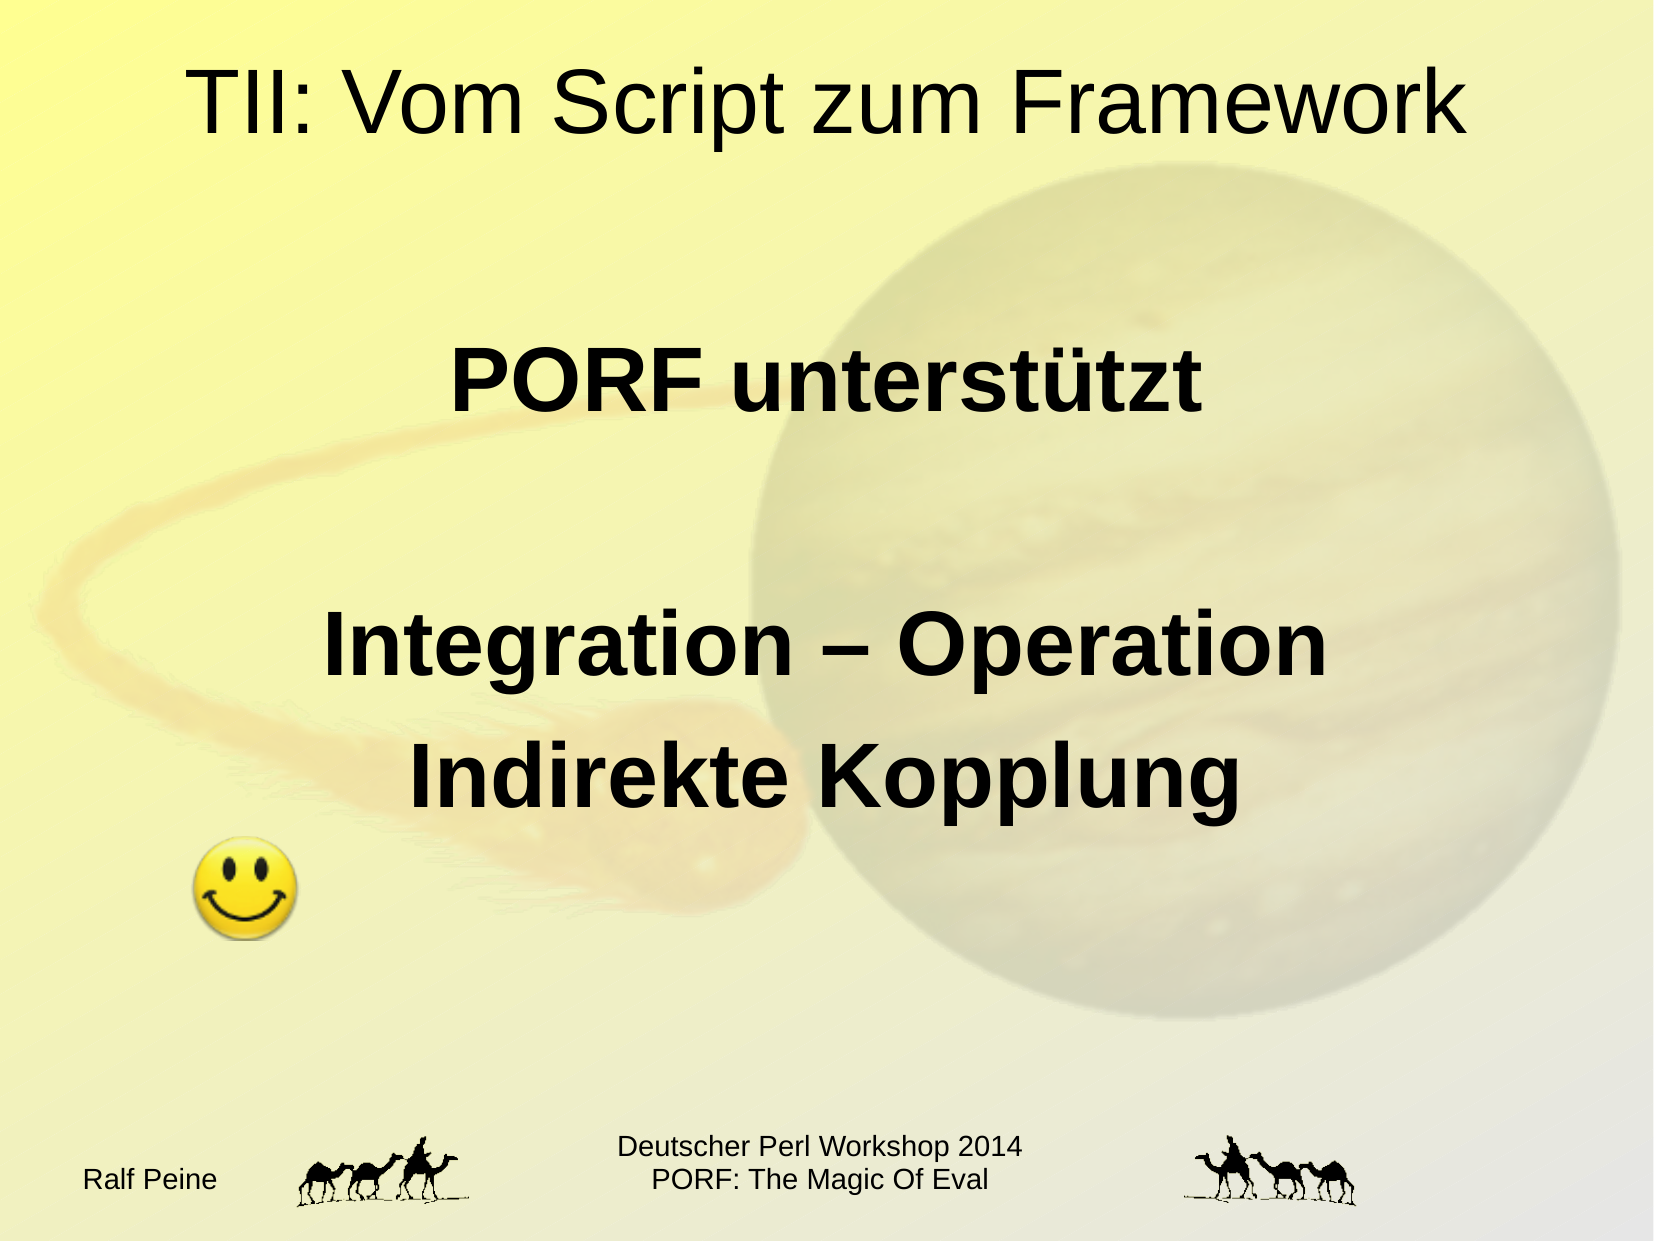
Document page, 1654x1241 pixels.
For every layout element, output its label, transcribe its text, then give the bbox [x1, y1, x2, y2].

title TII: Vom Script zum Framework [82, 49, 1571, 257]
picture [3, 138, 1654, 1054]
picture [190, 836, 301, 942]
picture [1184, 1133, 1362, 1213]
list PORF unterstützt Integration – Operation Indirekte Kopplung [82, 328, 1571, 1109]
picture [291, 1134, 469, 1214]
